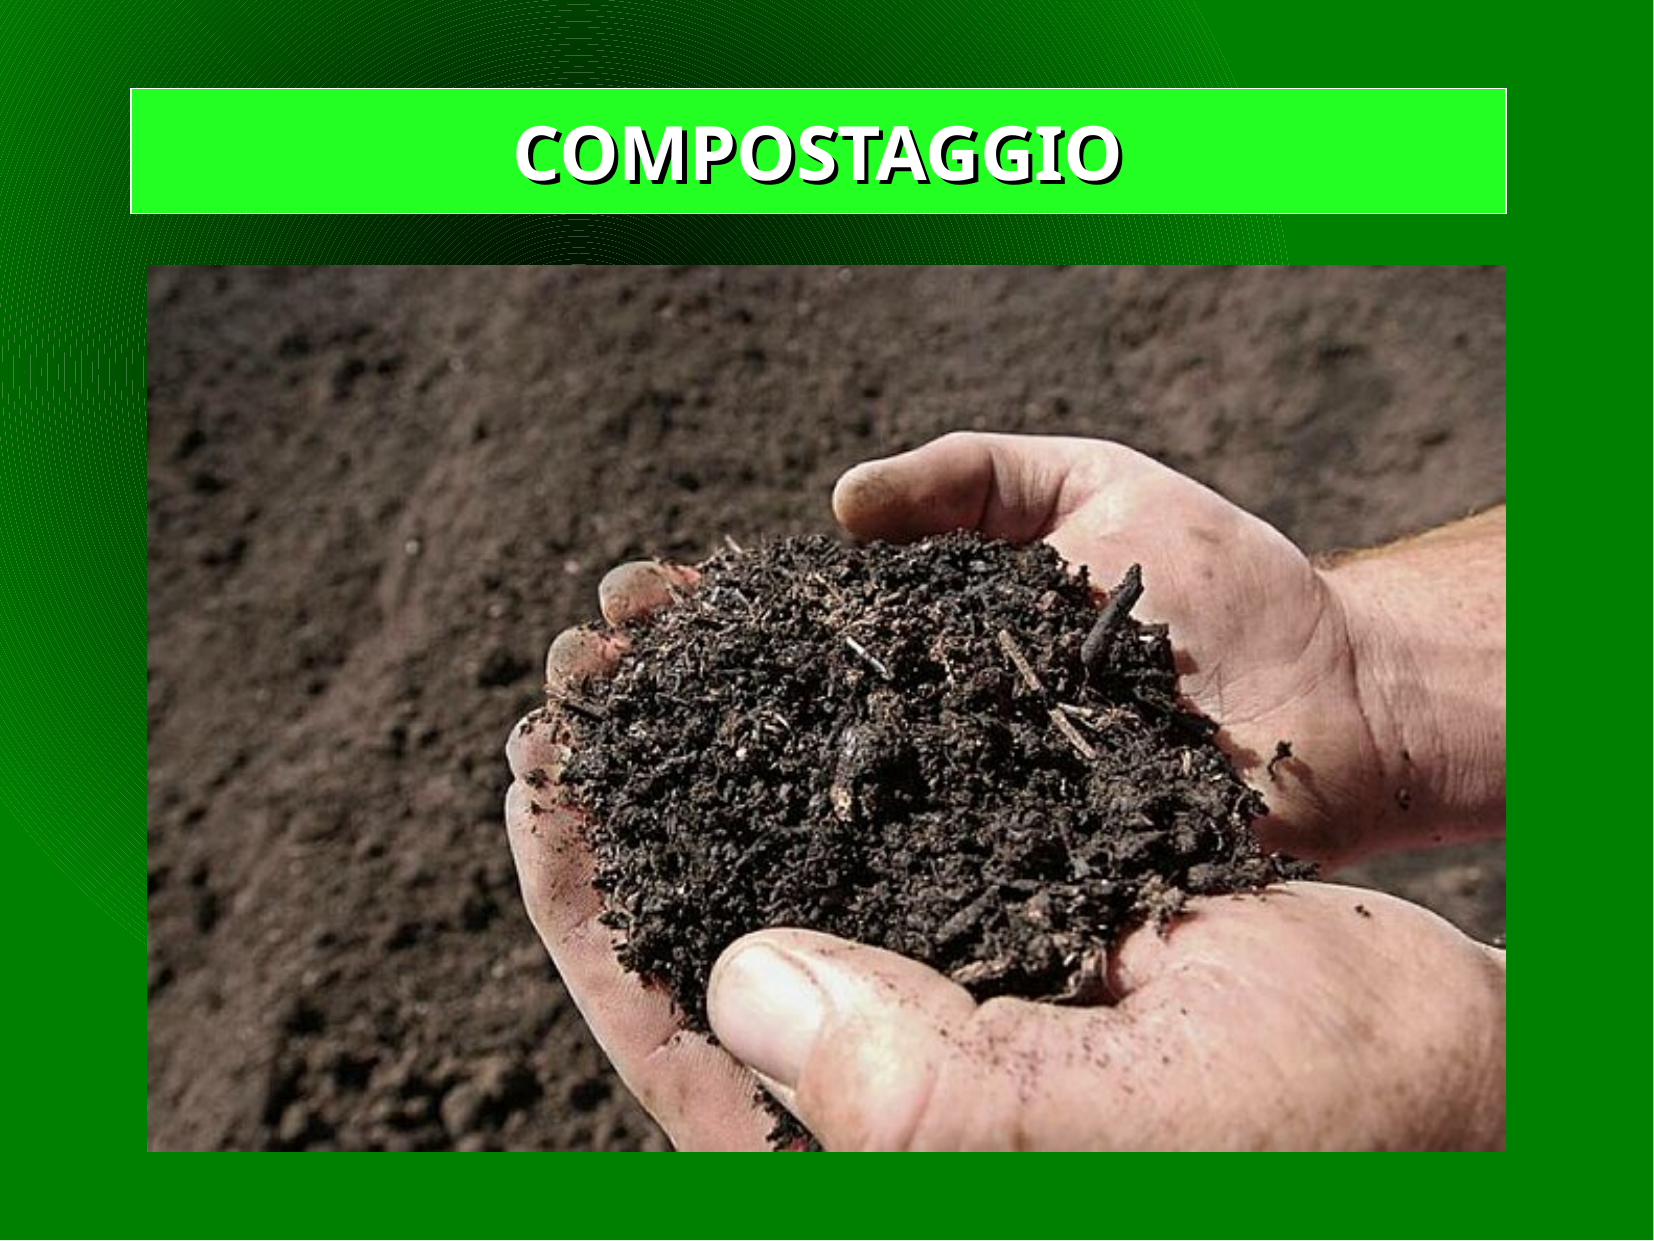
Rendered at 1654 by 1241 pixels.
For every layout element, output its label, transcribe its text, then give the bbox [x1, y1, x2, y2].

text_box COMPOSTAGGIO [130, 88, 1506, 214]
picture [147, 265, 1506, 1152]
